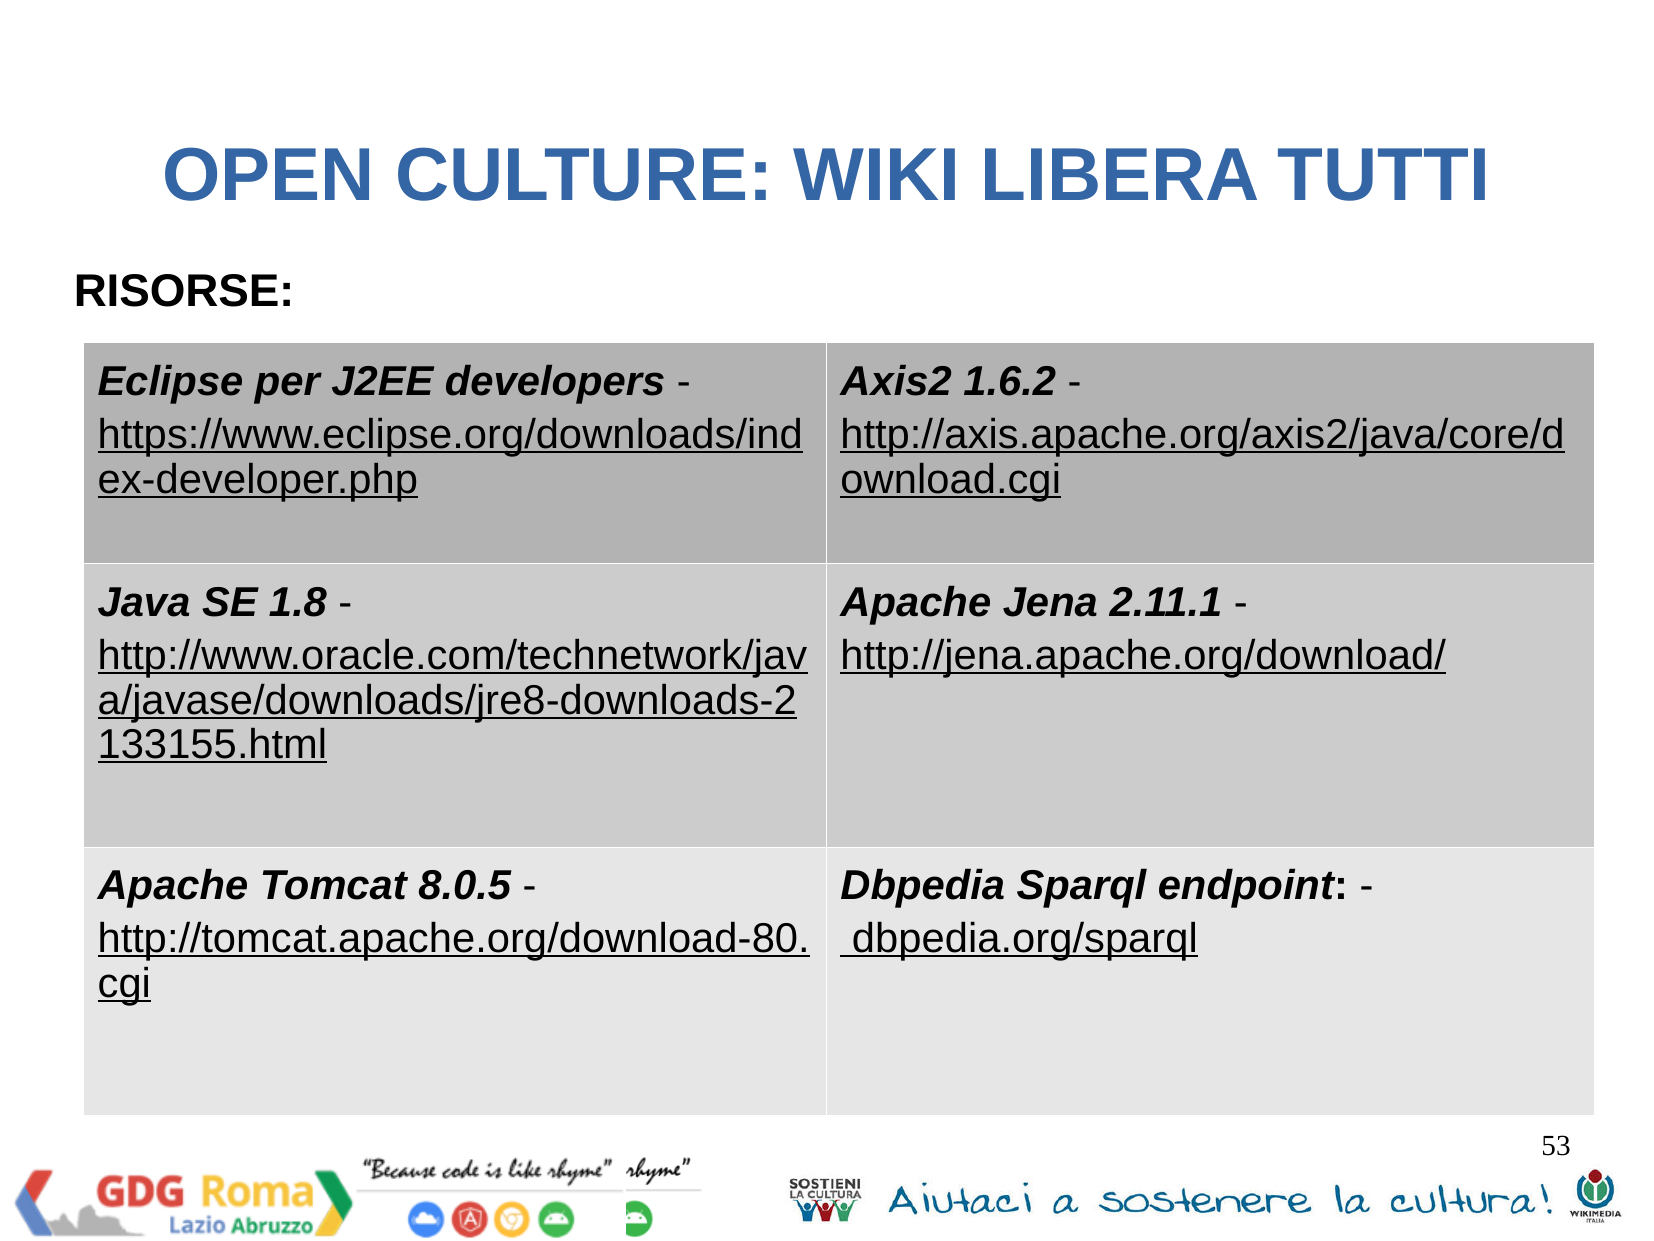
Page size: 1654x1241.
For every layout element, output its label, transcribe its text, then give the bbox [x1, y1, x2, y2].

picture [772, 1163, 1648, 1233]
picture [11, 1154, 704, 1241]
table_header Eclipse per J2EE developers - https://www.eclipse.org/downloads/index-developer.php [84, 343, 826, 563]
title OPEN CULTURE: WIKI LIBERA TUTTI [11, 17, 1642, 249]
text_box RISORSE: [59, 206, 1607, 1069]
table_header Axis2 1.6.2 - http://axis.apache.org/axis2/java/core/download.cgi [827, 343, 1594, 563]
table_cell Apache Tomcat 8.0.5 - http://tomcat.apache.org/download-80.cgi [84, 848, 826, 1115]
table_cell Java SE 1.8 - http://www.oracle.com/technetwork/java/javase/downloads/jre8-downloads-2133155.html [84, 564, 826, 847]
table_cell Apache Jena 2.11.1 - http://jena.apache.org/download/ [827, 564, 1594, 847]
table_cell Dbpedia Sparql endpoint: - dbpedia.org/sparql [827, 848, 1594, 1115]
